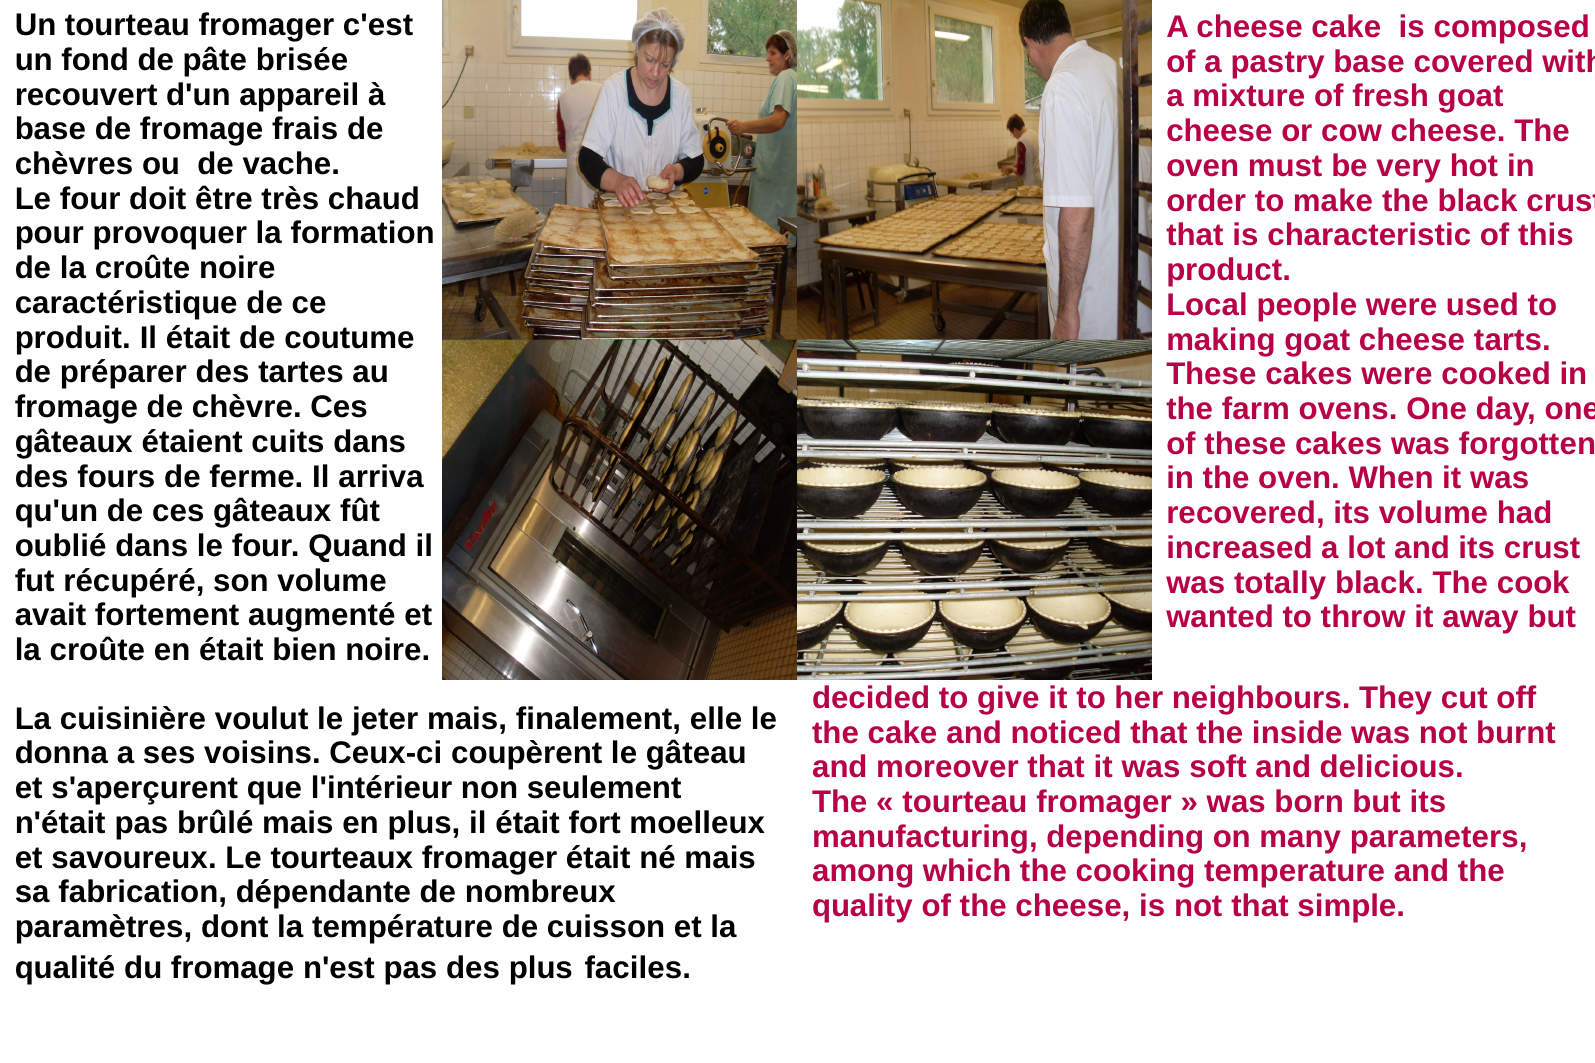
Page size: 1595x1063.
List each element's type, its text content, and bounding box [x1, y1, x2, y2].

text_box Un tourteau fromager c'est un fond de pâte brisée recouvert d'un appareil à base de fromage frais de chèvres ou de vache. Le four doit être très chaud pour provoquer la formation de la croûte noire caractéristique de ce produit. Il était de coutume de préparer des tartes au fromage de chèvre. Ces gâteaux étaient cuits dans des fours de ferme. Il arriva qu'un de ces gâteaux fût oublié dans le four. Quand il fut récupéré, son volume avait fortement augmenté et la croûte en était bien noire. [0, 0, 473, 693]
picture [473, 0, 1152, 680]
text_box A cheese cake is composed of a pastry base covered with a mixture of fresh goat cheese or cow cheese. The oven must be very hot in order to make the black crust that is characteristic of this product. Local people were used to making goat cheese tarts. These cakes were cooked in the farm ovens. One day, one of these cakes was forgotten in the oven. When it was recovered, its volume had increased a lot and its crust was totally black. The cook wanted to throw it away but [1151, 1, 1595, 672]
text_box decided to give it to her neighbours. They cut off the cake and noticed that the inside was not burnt and moreover that it was soft and delicious. The « tourteau fromager » was born but its manufacturing, depending on many parameters, among which the cooking temperature and the quality of the cheese, is not that simple. [797, 672, 1595, 975]
text_box La cuisinière voulut le jeter mais, finalement, elle le donna a ses voisins. Ceux-ci coupèrent le gâteau et s'aperçurent que l'intérieur non seulement n'était pas brûlé mais en plus, il était fort moelleux et savoureux. Le tourteaux fromager était né mais sa fabrication, dépendante de nombreux paramètres, dont la température de cuisson et la qualité du fromage n'est pas des plus faciles. [0, 693, 798, 1004]
